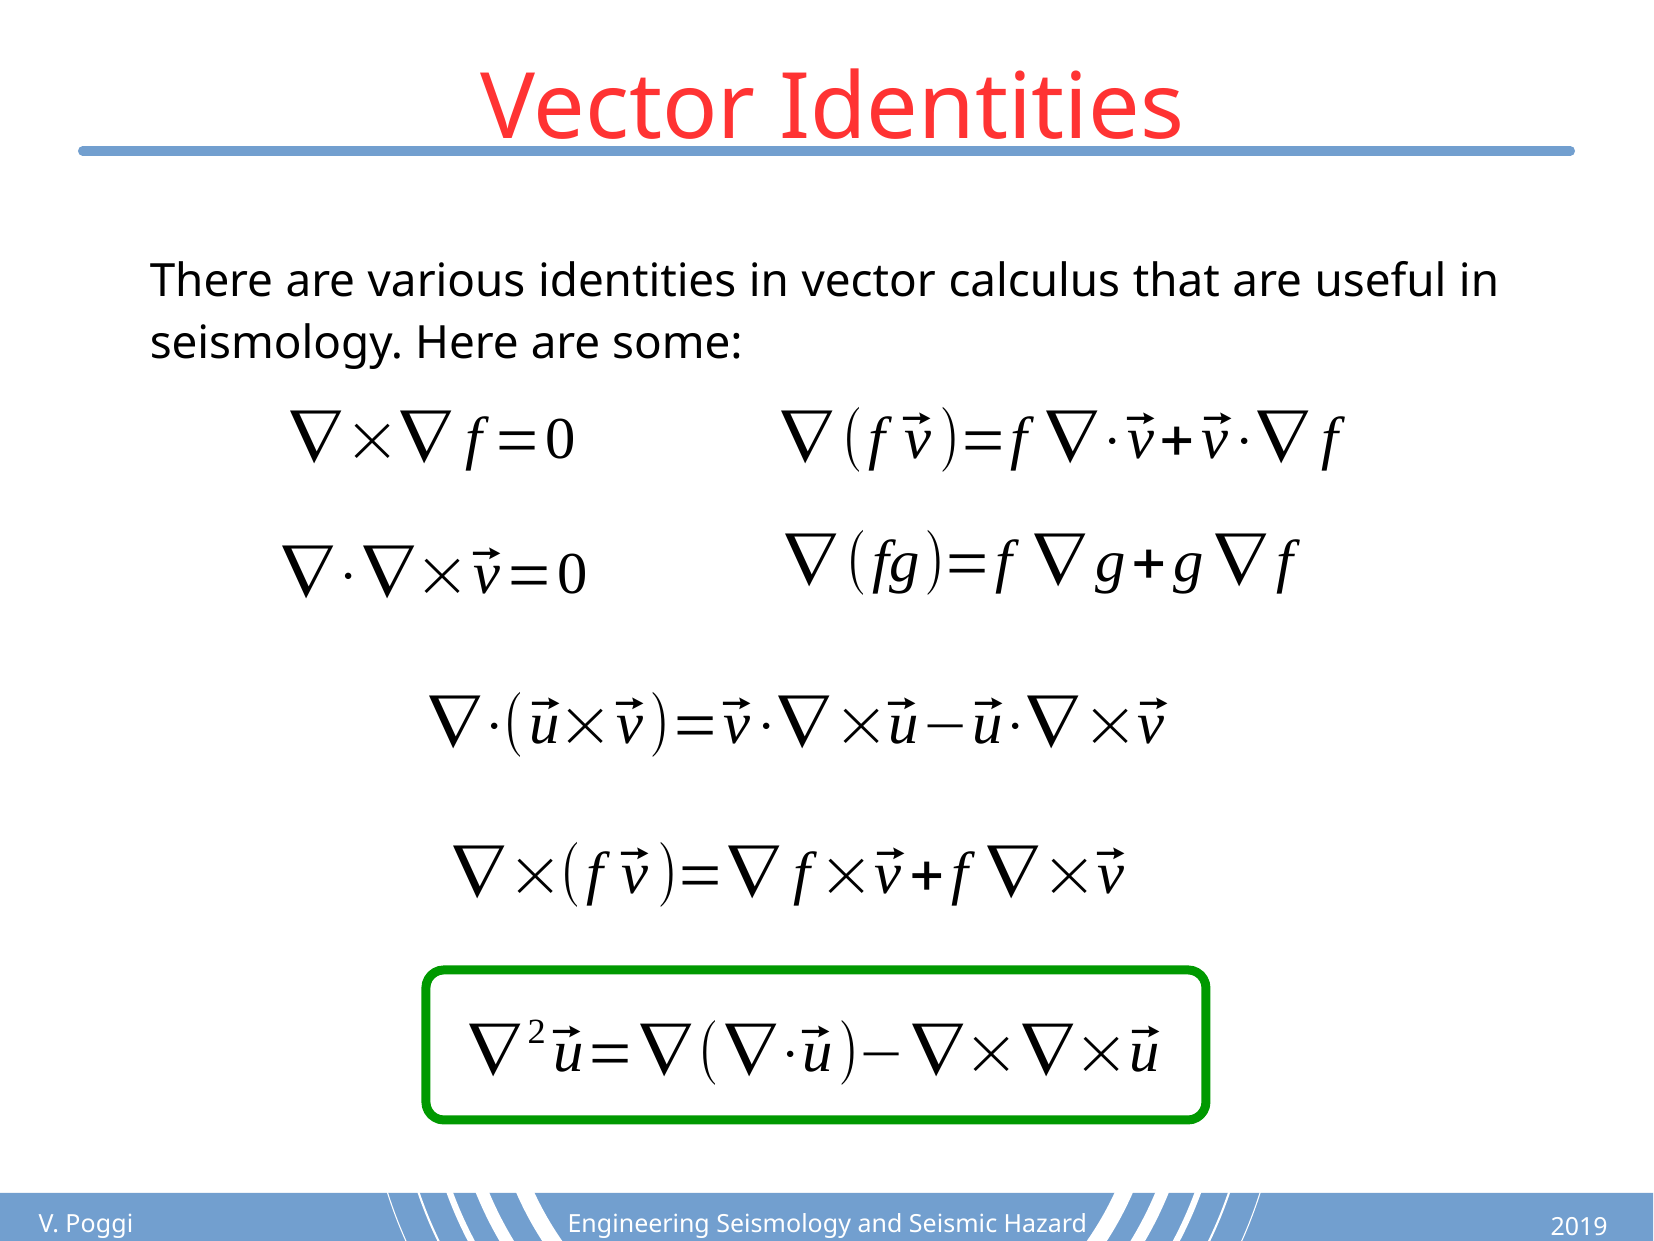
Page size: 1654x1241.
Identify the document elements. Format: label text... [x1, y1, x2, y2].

chart [768, 527, 1321, 601]
chart [274, 405, 591, 472]
chart [437, 840, 1144, 913]
chart [413, 690, 1185, 763]
chart [765, 405, 1363, 478]
chart [266, 540, 602, 607]
text_box Vector Identities [90, 33, 1576, 156]
text_box There are various identities in vector calculus that are useful in seismology. Here are some: [135, 240, 1516, 362]
chart [453, 1011, 1176, 1090]
